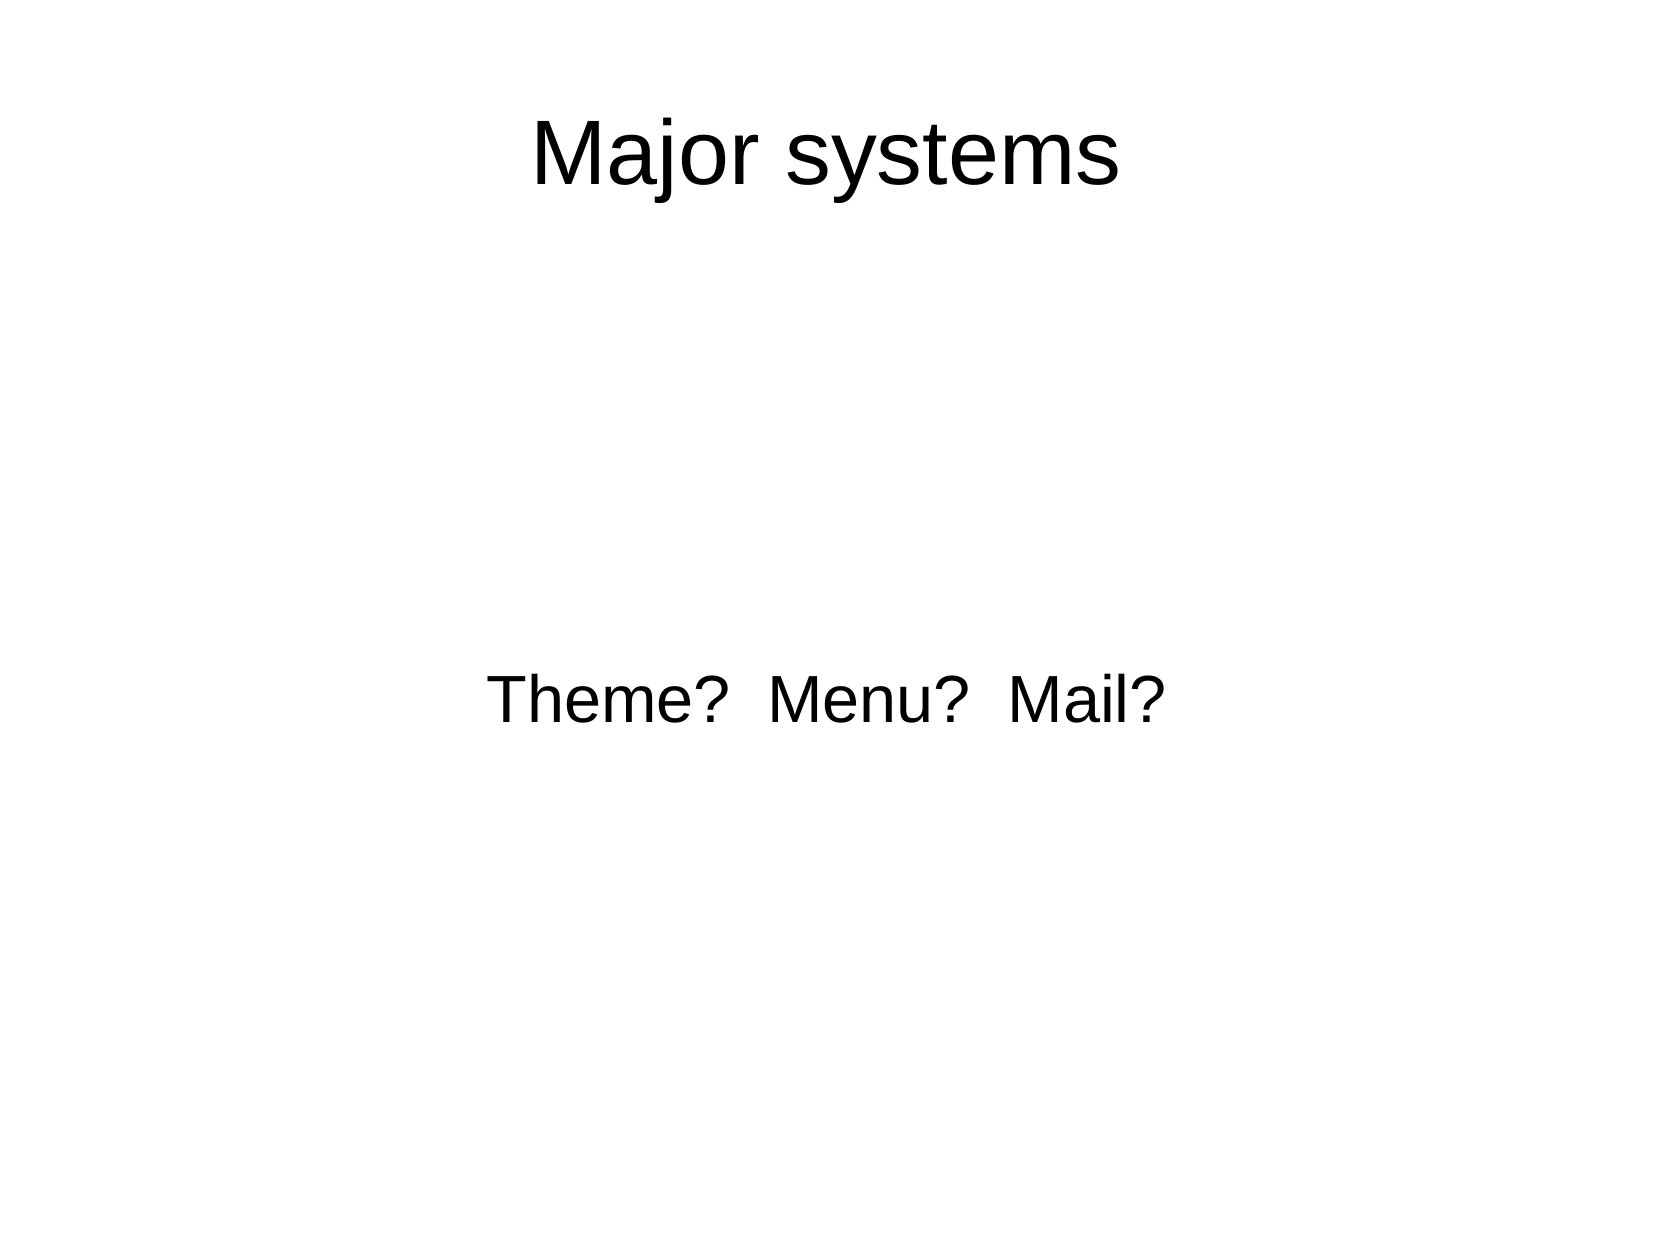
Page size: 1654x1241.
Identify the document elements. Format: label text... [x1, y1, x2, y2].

title Major systems [82, 56, 1571, 250]
subtitle Theme? Menu? Mail? [82, 297, 1571, 1102]
